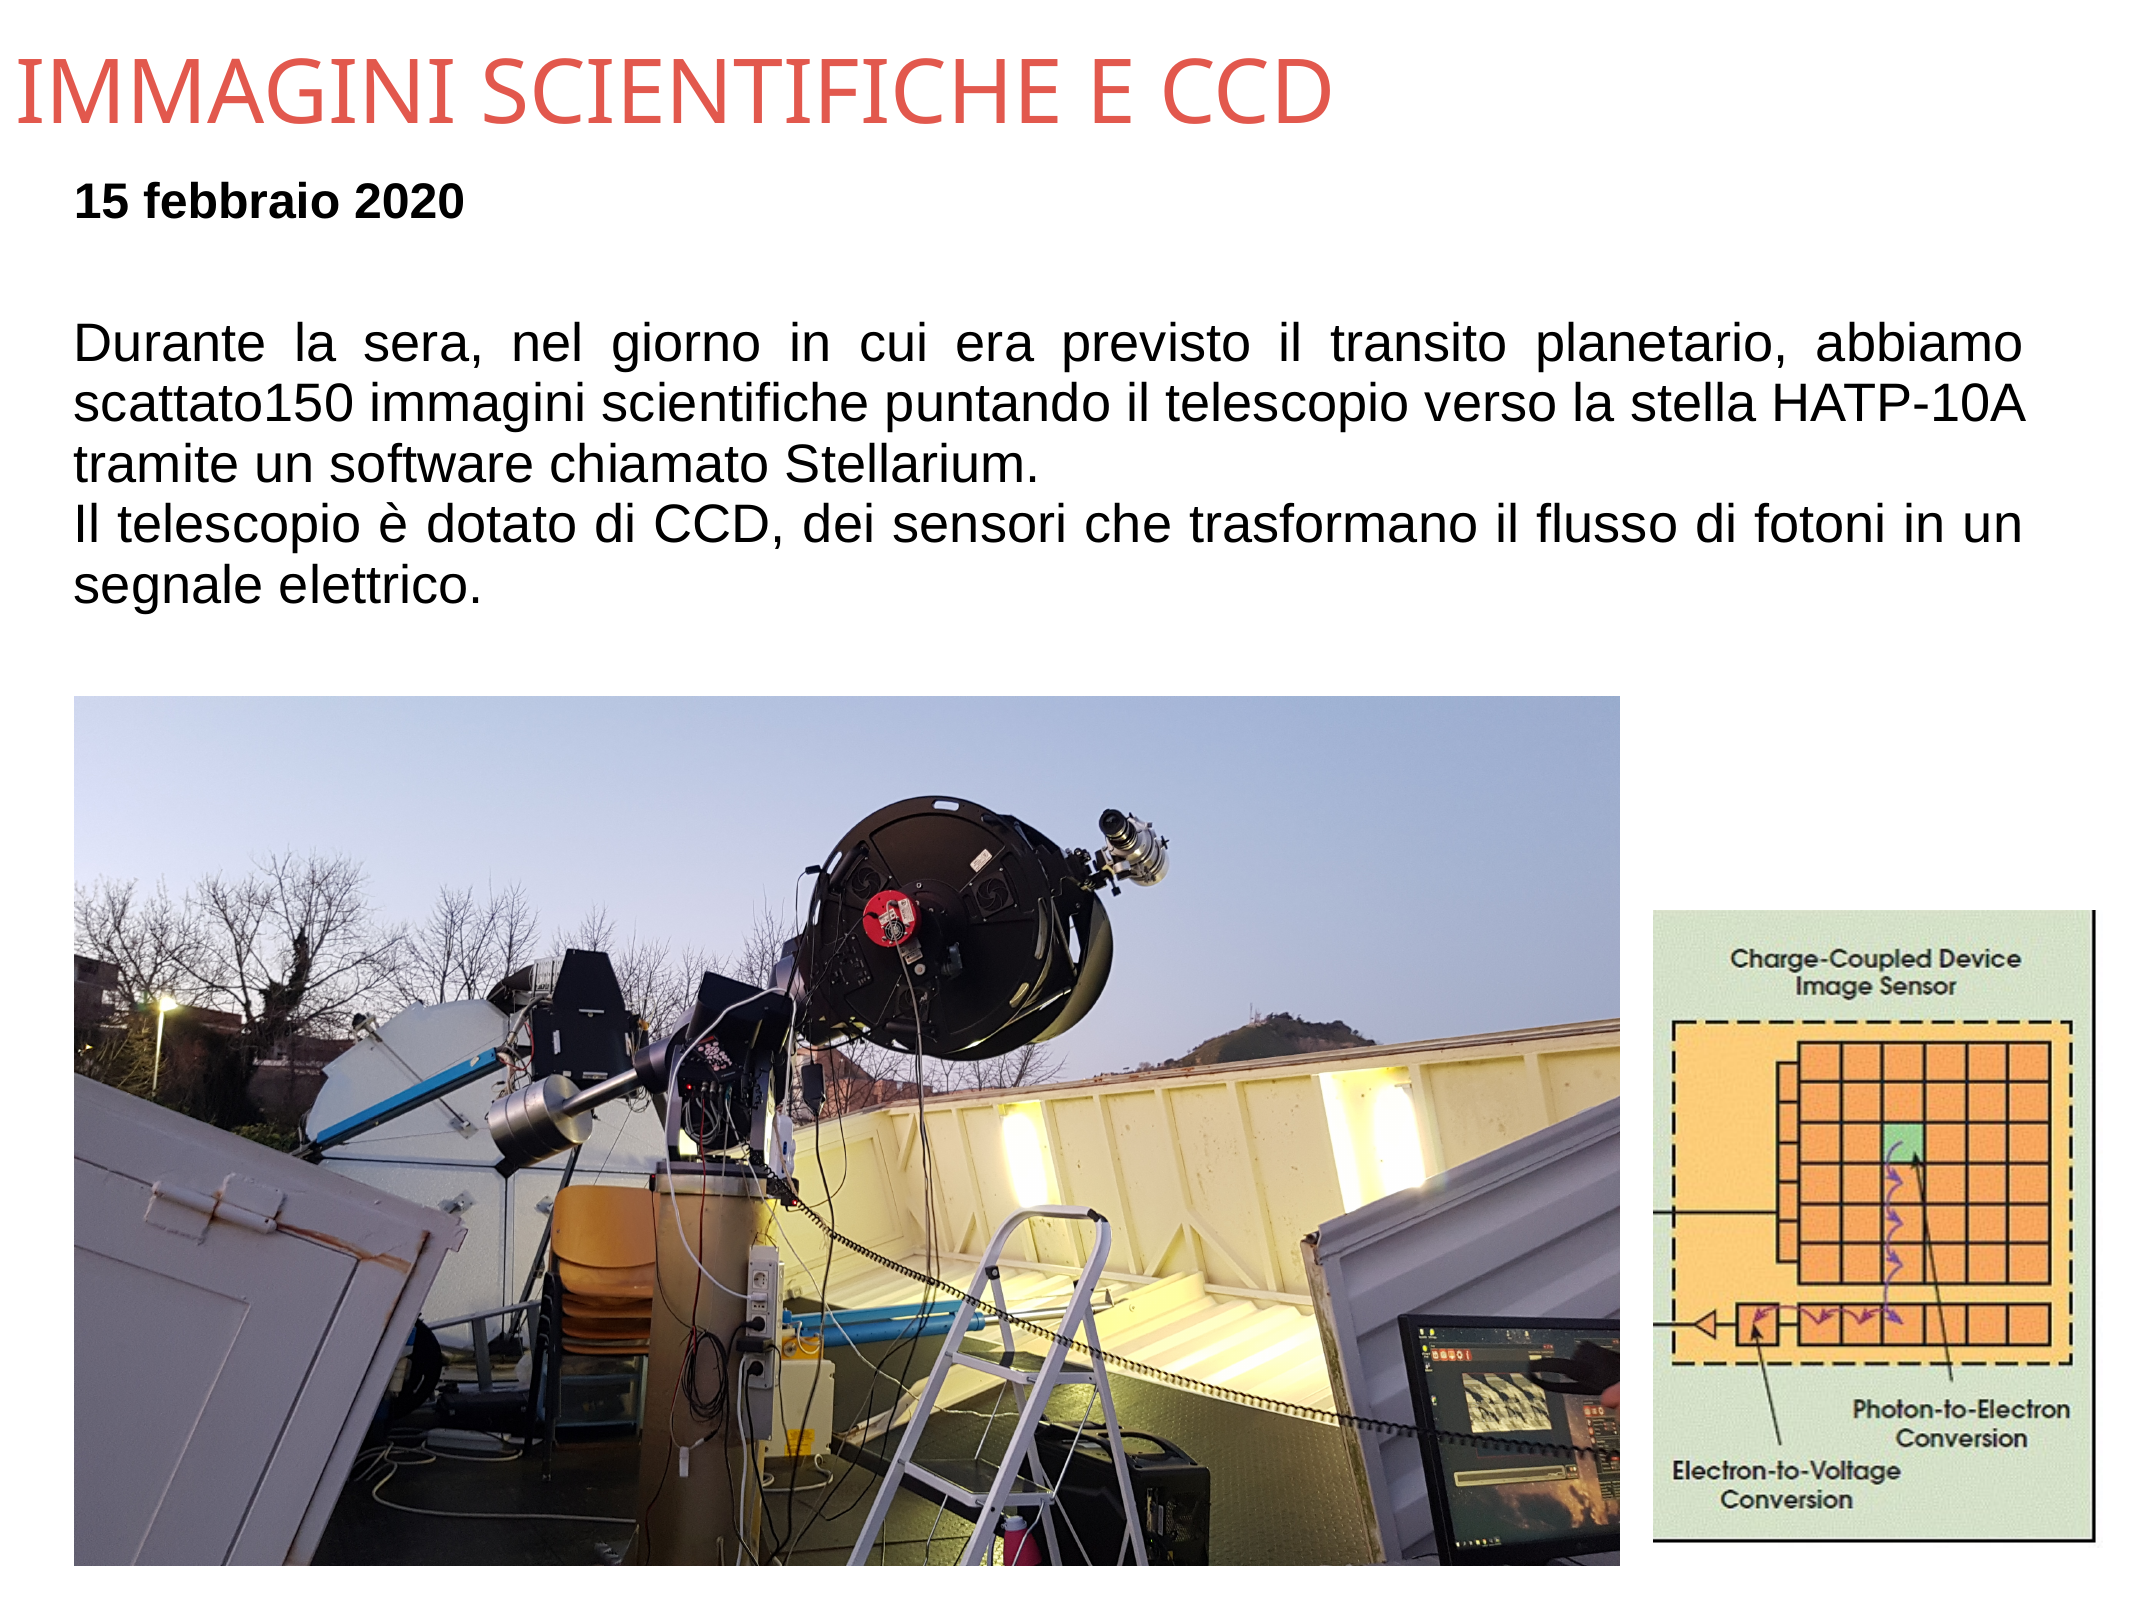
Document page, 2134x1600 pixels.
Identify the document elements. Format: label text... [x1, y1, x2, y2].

title Immagini scientifiche e ccd [0, 34, 2001, 154]
picture [74, 696, 1620, 1566]
text_box 15 febbraio 2020 [59, 165, 481, 237]
picture [1653, 910, 2103, 1548]
text_box Durante la sera, nel giorno in cui era previsto il transito planetario, abbiamo scattato150 immagini scientifiche puntando il telescopio verso la stella HATP-10A tramite un software chiamato Stellarium. Il telescopio è dotato di CCD, dei sensori che trasformano il flusso di fotoni in un segnale elettrico. [59, 304, 2042, 634]
